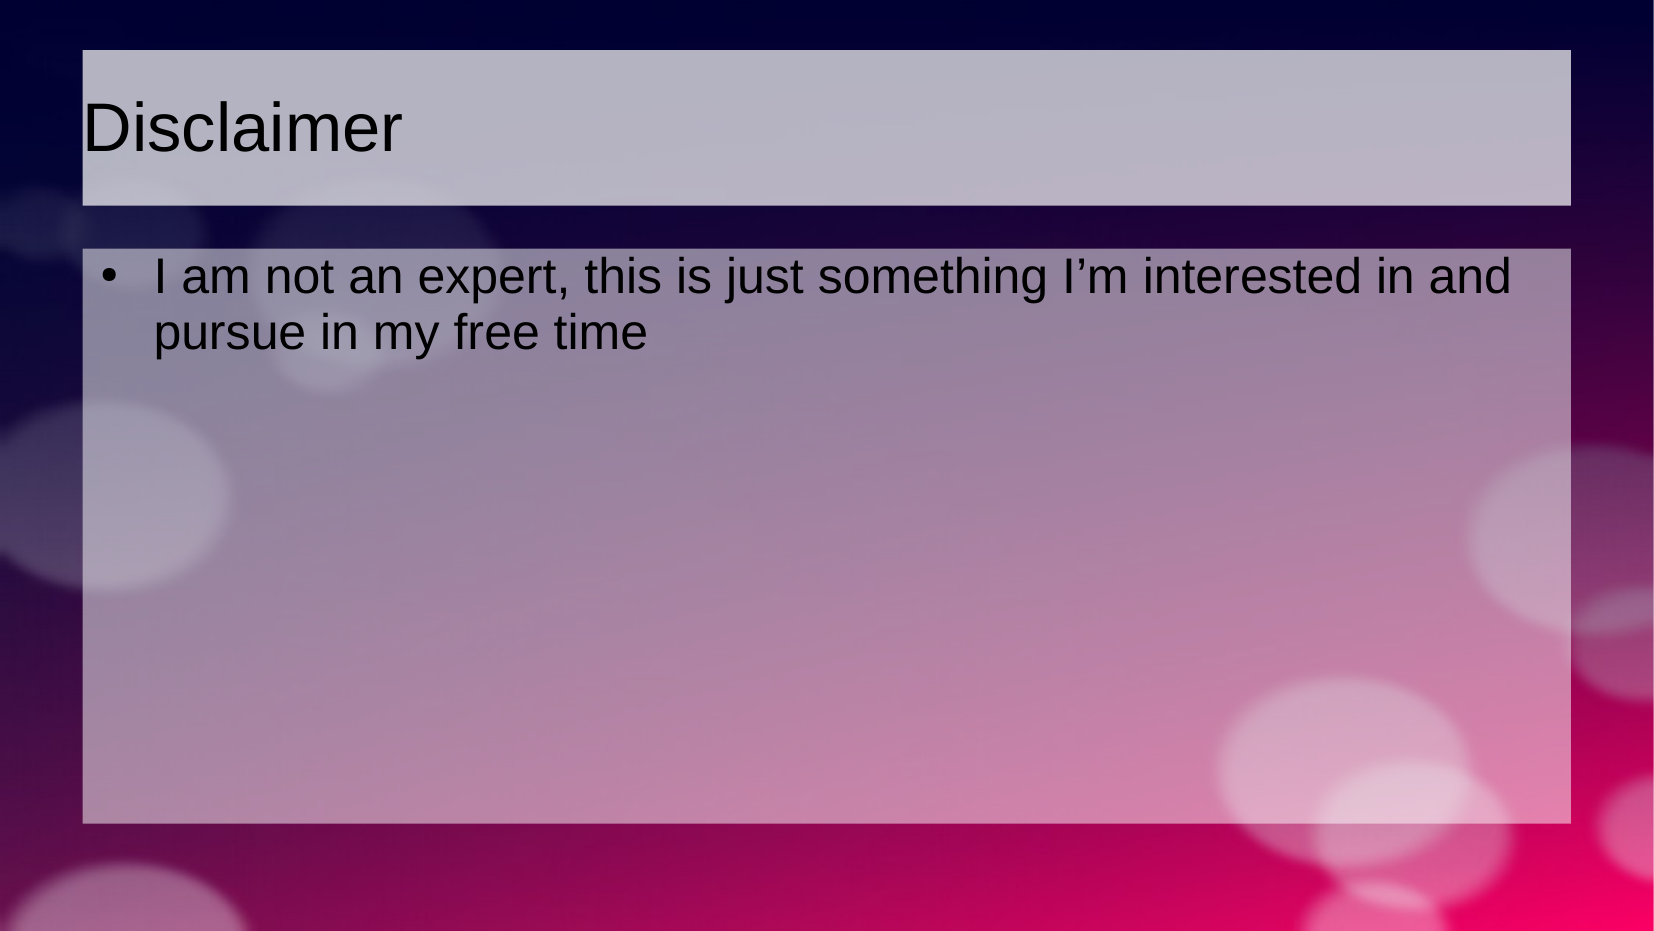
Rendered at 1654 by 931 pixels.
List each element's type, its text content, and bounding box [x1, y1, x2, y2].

title Disclaimer [82, 50, 1571, 206]
picture [0, 0, 1654, 931]
list I am not an expert, this is just something I’m interested in and pursue in my free time [82, 248, 1571, 824]
